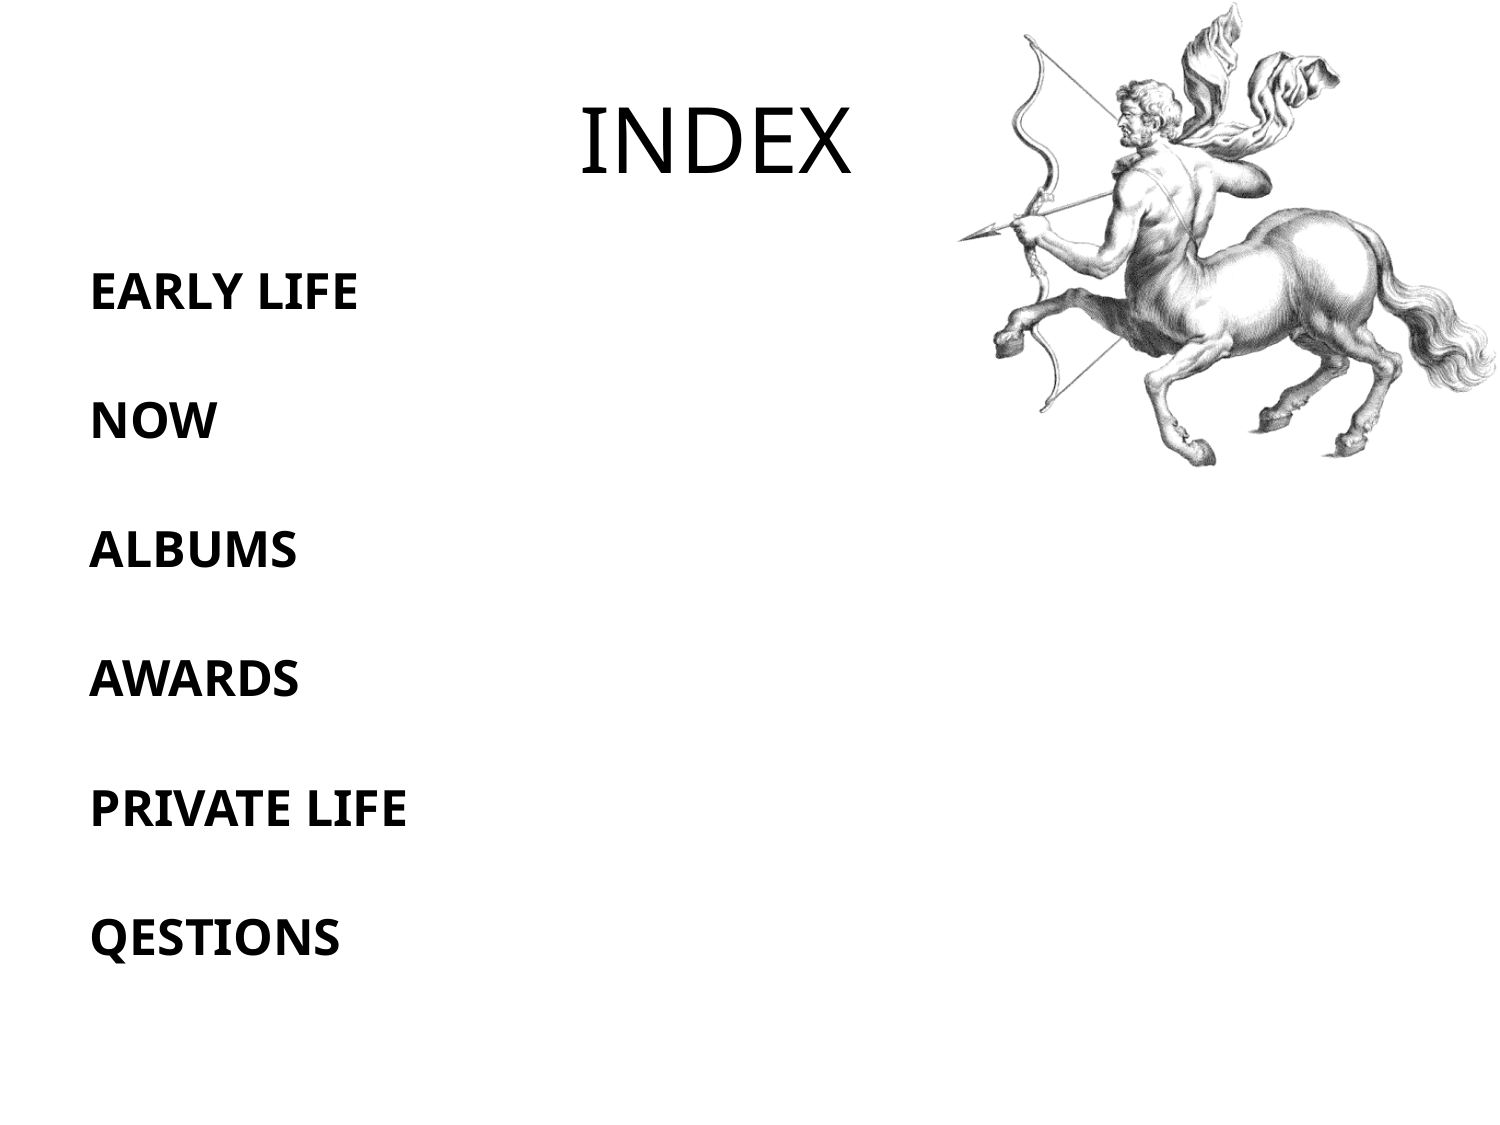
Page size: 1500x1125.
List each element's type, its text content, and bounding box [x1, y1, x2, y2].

list EARLY LIFE NOW ALBUMS AWARDS PRIVATE LIFE QESTIONS [75, 263, 1425, 1006]
picture [950, 0, 1500, 470]
title INDEX [41, 42, 950, 231]
